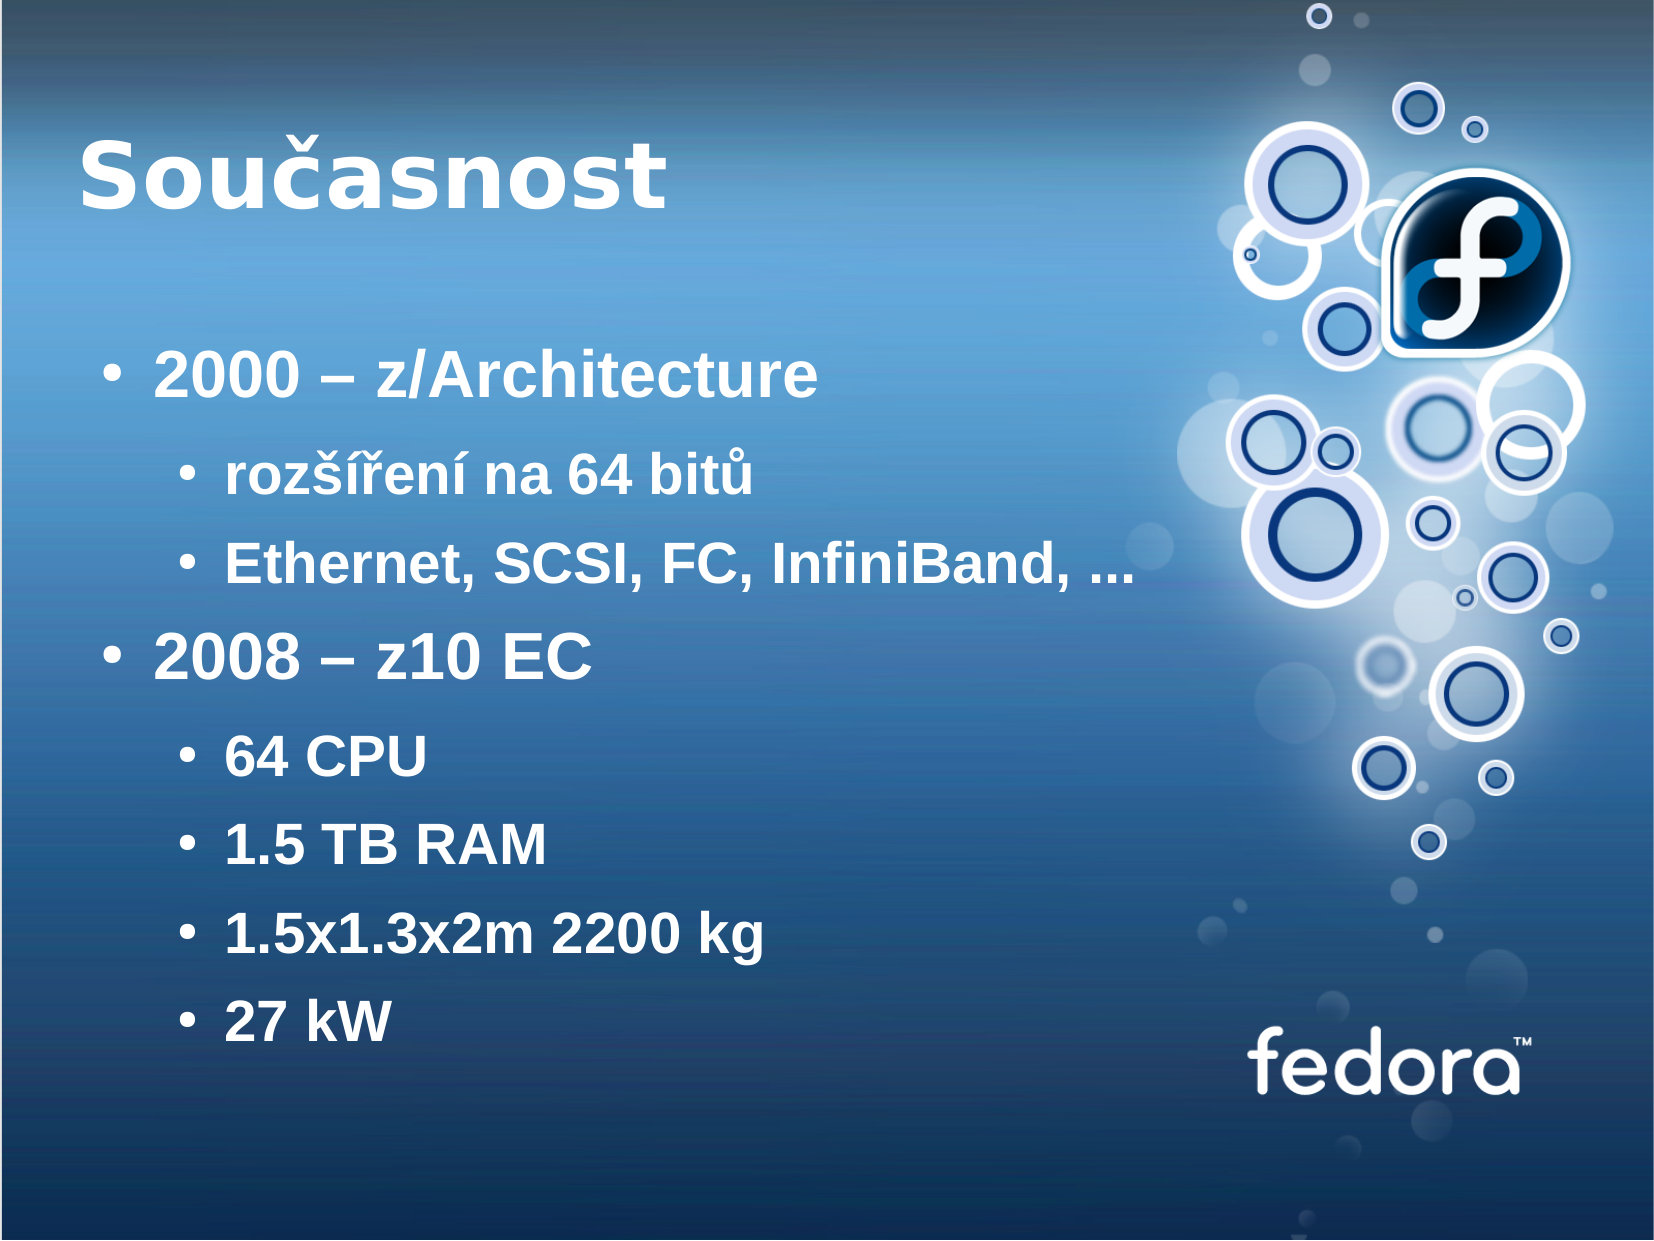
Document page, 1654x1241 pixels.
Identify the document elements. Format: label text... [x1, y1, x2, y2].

picture [1, 0, 1654, 1240]
title Současnost [76, 80, 1565, 273]
list 2000 – z/Architecture rozšíření na 64 bitů Ethernet, SCSI, FC, InfiniBand, ... 2008 – z10 EC 64 CPU 1.5 TB RAM 1.5x1.3x2m 2200 kg 27 kW [82, 337, 1388, 1142]
